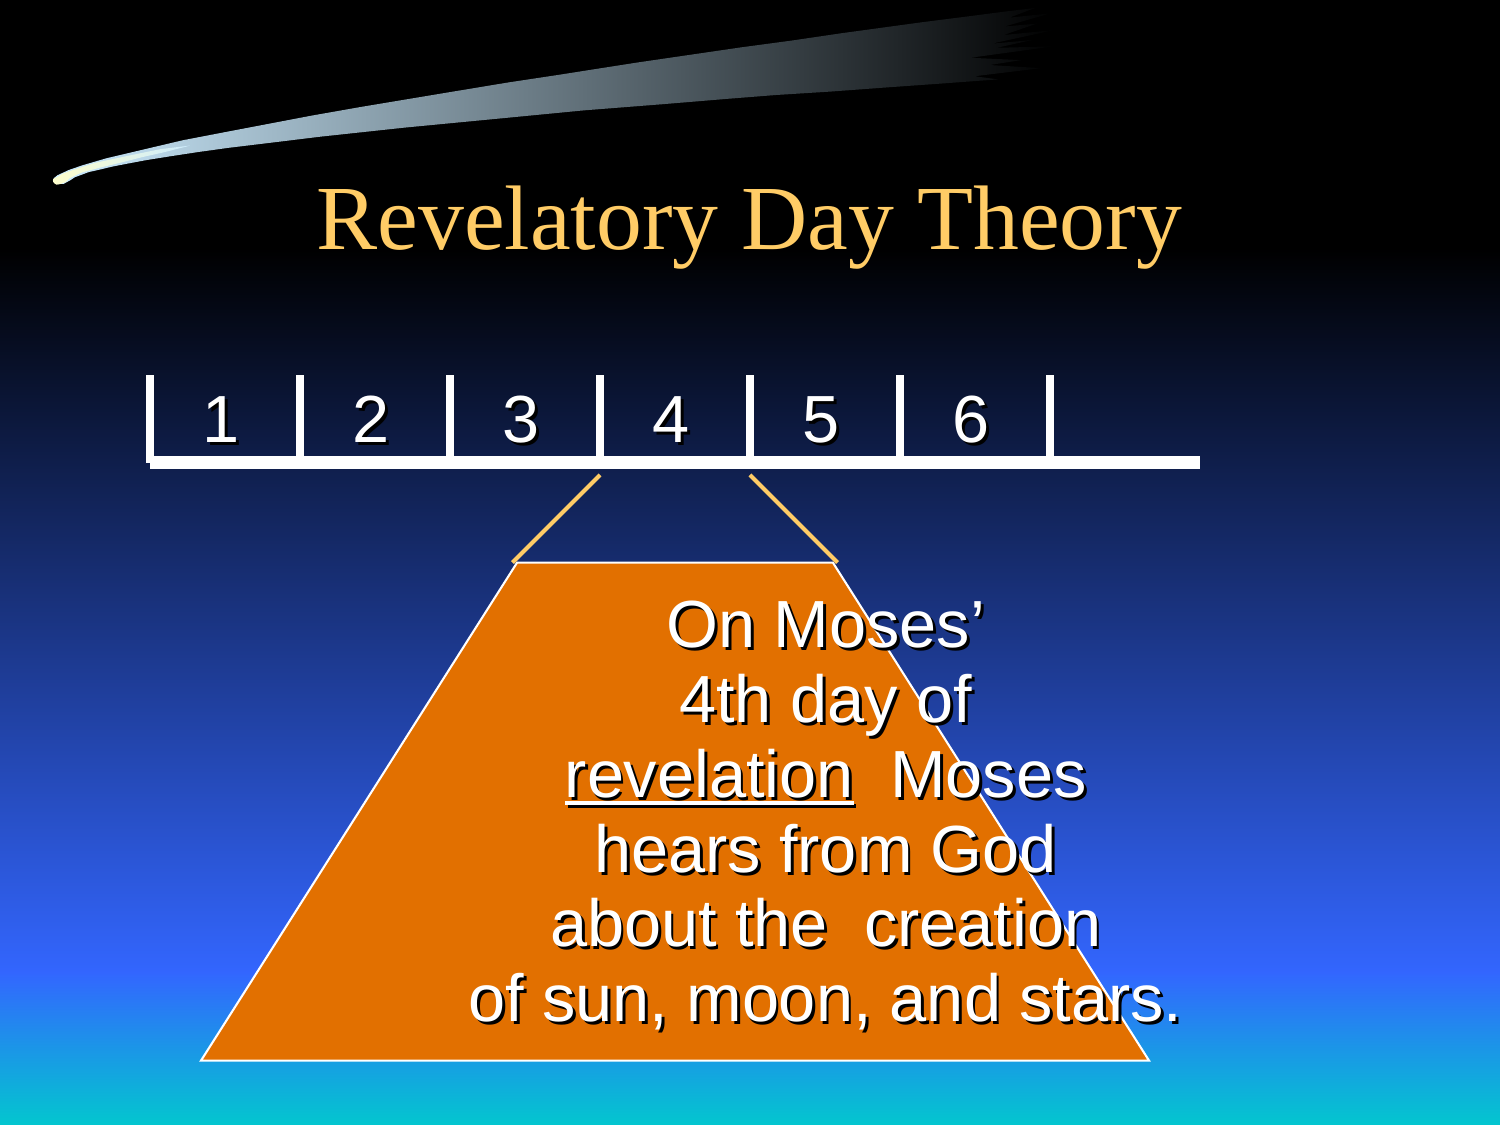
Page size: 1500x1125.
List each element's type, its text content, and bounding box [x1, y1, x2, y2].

title Revelatory Day Theory [112, 124, 1388, 313]
text_box 2 [337, 374, 413, 465]
text_box 3 [487, 374, 563, 465]
text_box 1 [187, 374, 263, 465]
text_box 6 [937, 374, 1013, 465]
text_box On Moses’ 4th day of revelation Moses hears from God about the creation of sun, moon, and stars. [201, 562, 1150, 1061]
text_box 5 [787, 374, 863, 465]
text_box 4 [637, 374, 713, 465]
